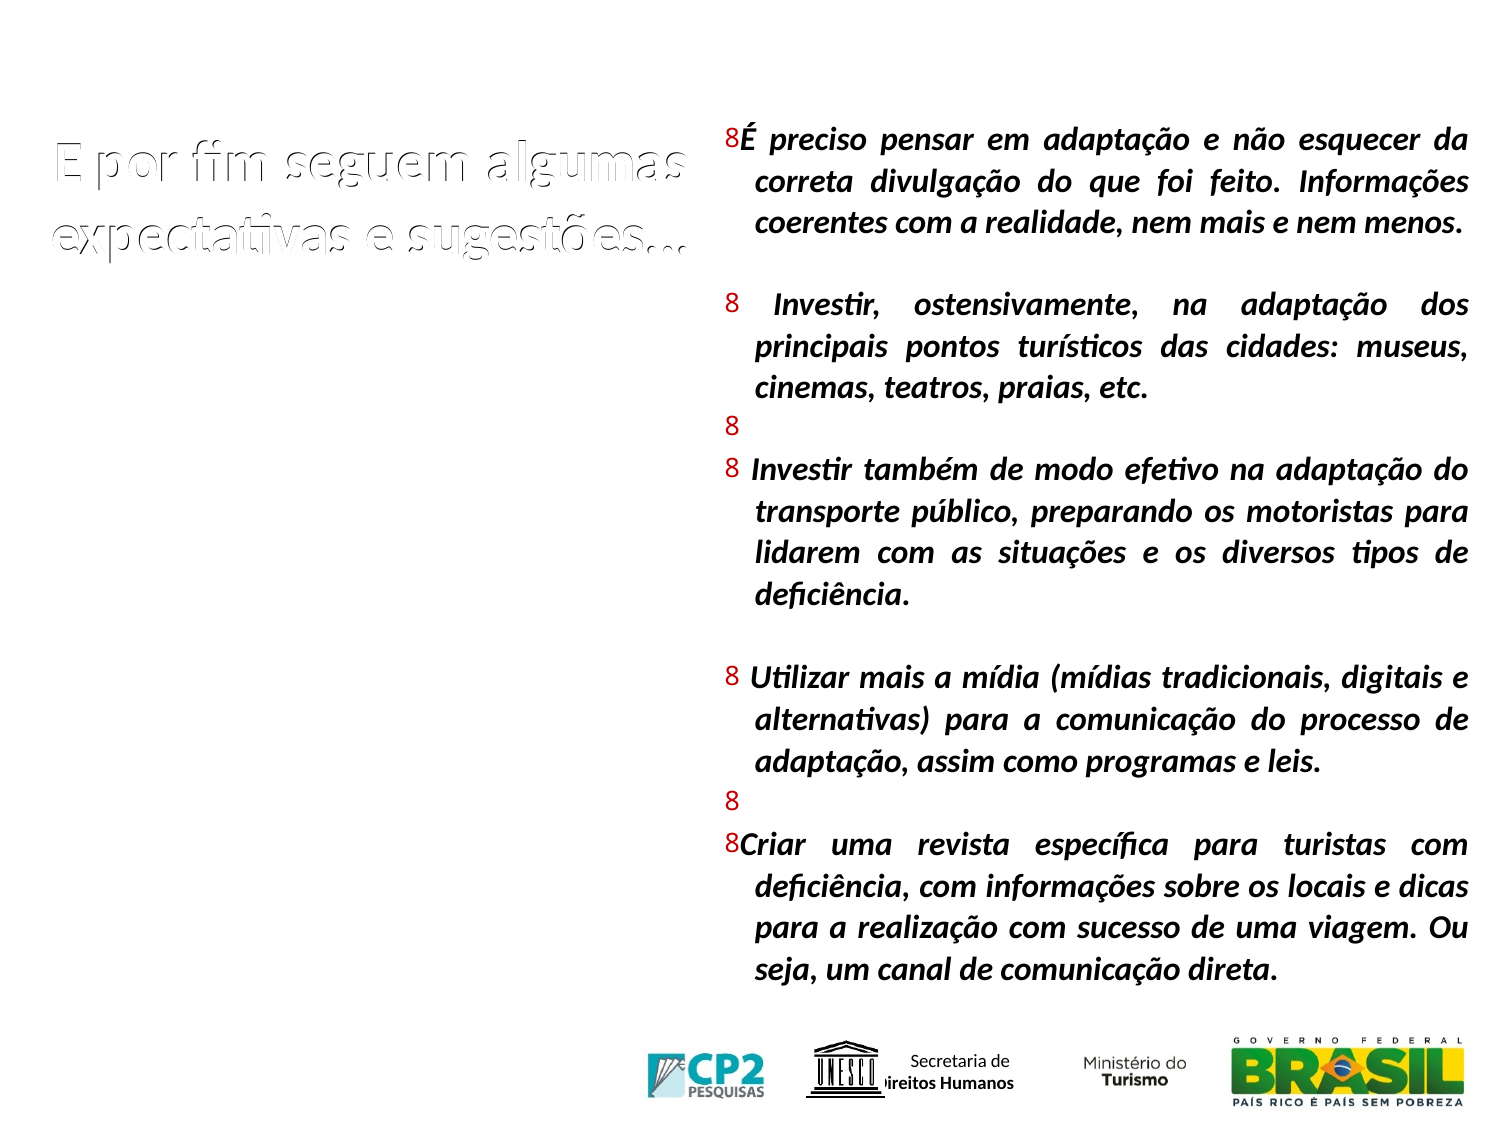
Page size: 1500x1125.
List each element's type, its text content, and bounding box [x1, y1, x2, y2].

text_box E por fim seguem algumas expectativas e sugestões... [29, 114, 710, 275]
text_box É preciso pensar em adaptação e não esquecer da correta divulgação do que foi feito. Informações coerentes com a realidade, nem mais e nem menos. Investir, ostensivamente, na adaptação dos principais pontos turísticos das cidades: museus, cinemas, teatros, praias, etc. Investir também de modo efetivo na adaptação do transporte público, preparando os motoristas para lidarem com as situações e os diversos tipos de deficiência. Utilizar mais a mídia (mídias tradicionais, digitais e alternativas) para a comunicação do processo de adaptação, assim como programas e leis. Criar uma revista específica para turistas com deficiência, com informações sobre os locais e dicas para a realização com sucesso de uma viagem. Ou seja, um canal de comunicação direta. [710, 108, 1485, 995]
